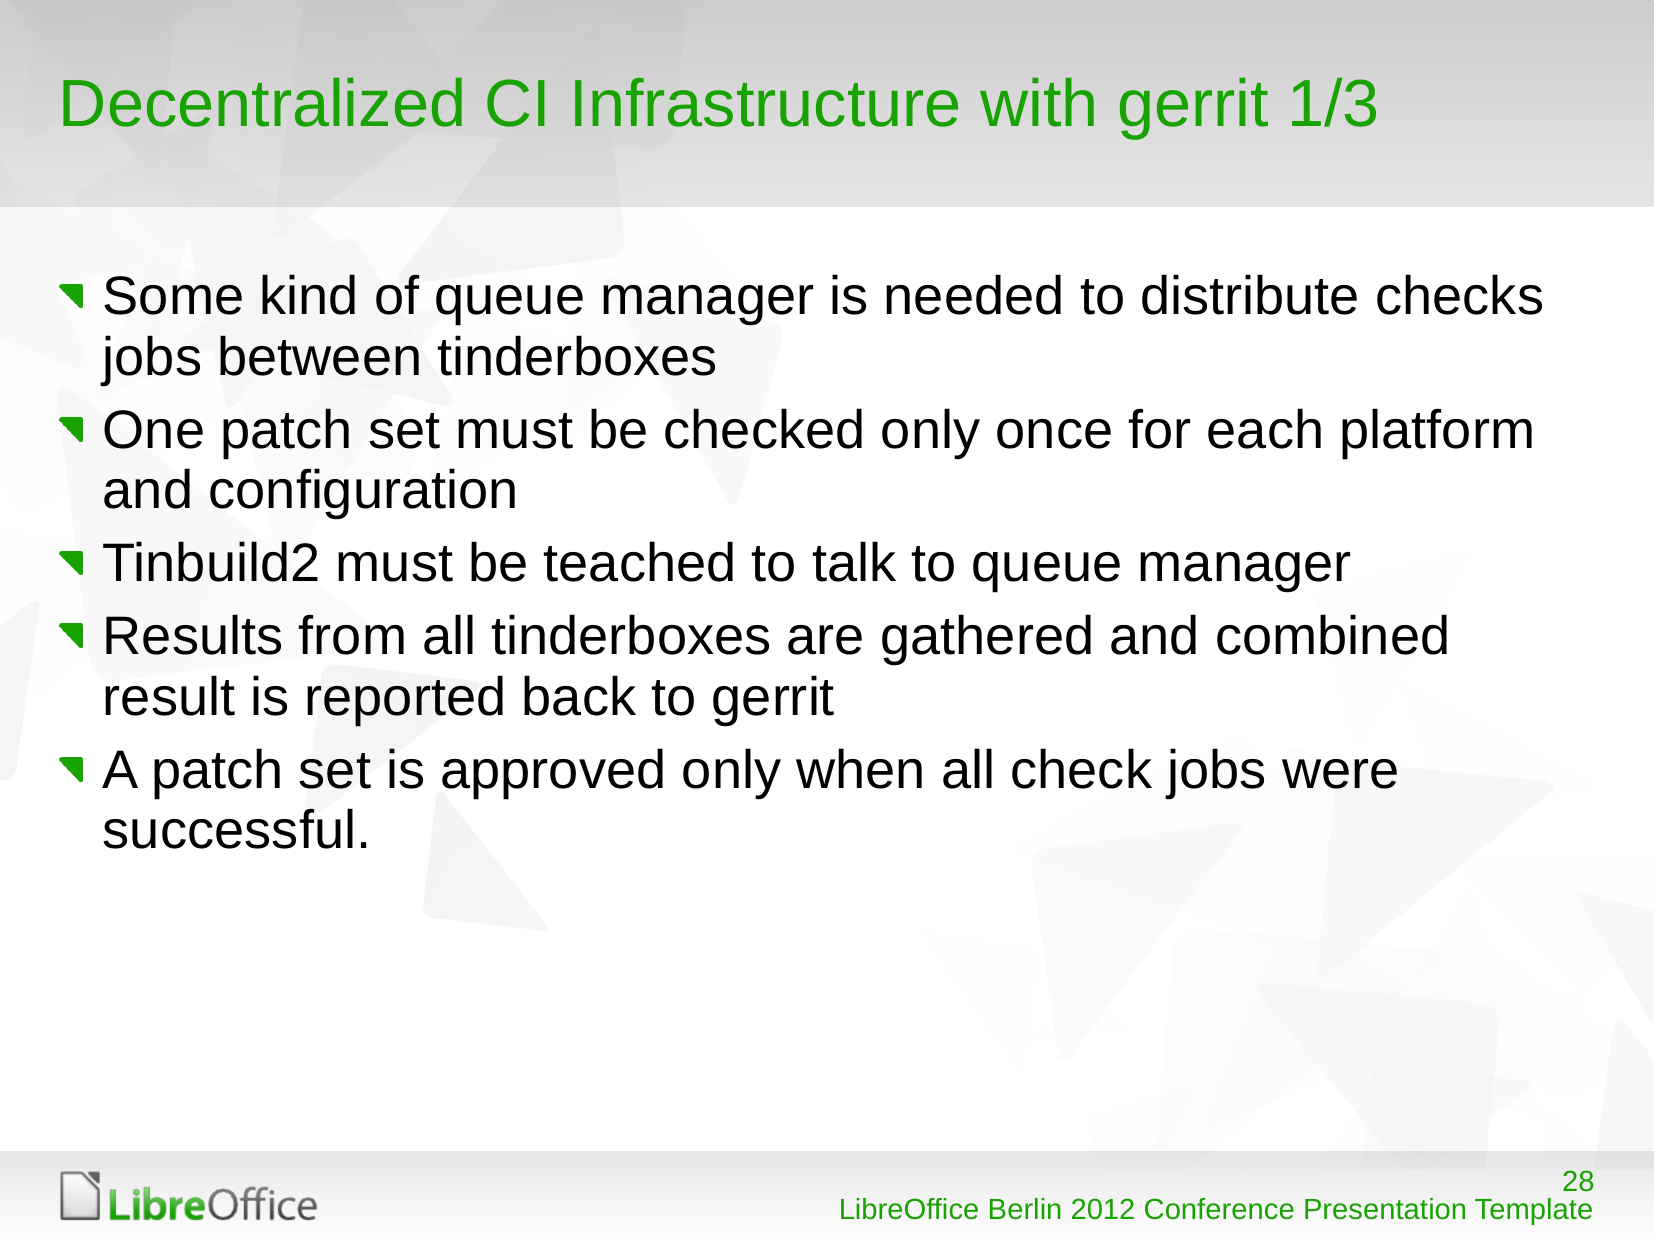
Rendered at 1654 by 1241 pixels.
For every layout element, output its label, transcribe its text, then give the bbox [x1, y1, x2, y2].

title Decentralized CI Infrastructure with gerrit 1/3 [59, 29, 1595, 178]
picture [915, 548, 1654, 1169]
picture [41, 1152, 337, 1240]
list Some kind of queue manager is needed to distribute checks jobs between tinderboxes One patch set must be checked only once for each platform and configuration Tinbuild2 must be teached to talk to queue manager Results from all tinderboxes are gathered and combined result is reported back to gerrit A patch set is approved only when all check jobs were successful. [59, 265, 1595, 1114]
picture [0, 0, 783, 931]
